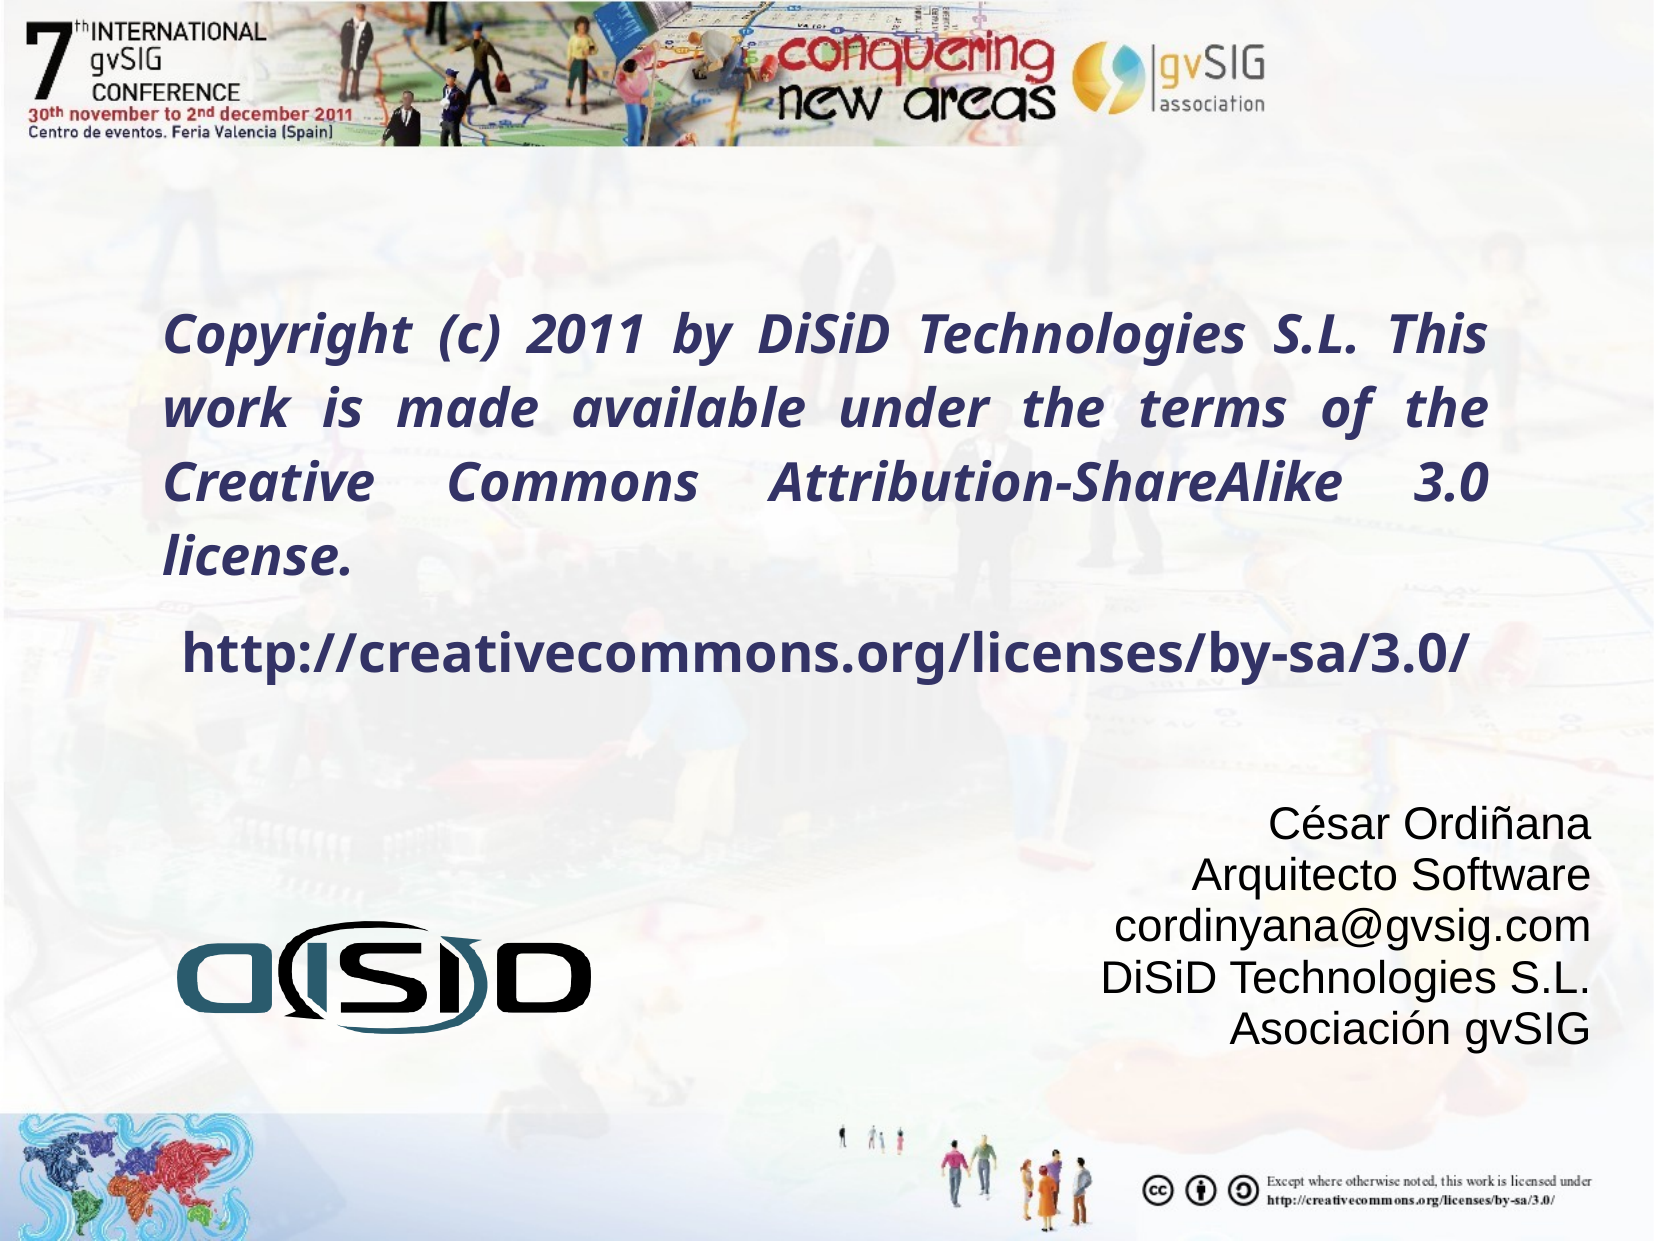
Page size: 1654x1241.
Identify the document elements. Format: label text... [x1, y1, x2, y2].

text_box César Ordiñana Arquitecto Software cordinyana@gvsig.com DiSiD Technologies S.L. Asociación gvSIG [956, 790, 1607, 1062]
picture [0, 0, 1654, 1241]
title Copyright (c) 2011 by DiSiD Technologies S.L. This work is made available under the terms of the Creative Commons Attribution-ShareAlike 3.0 license. [162, 295, 1492, 545]
title http://creativecommons.org/licenses/by-sa/3.0/ [59, 614, 1595, 703]
